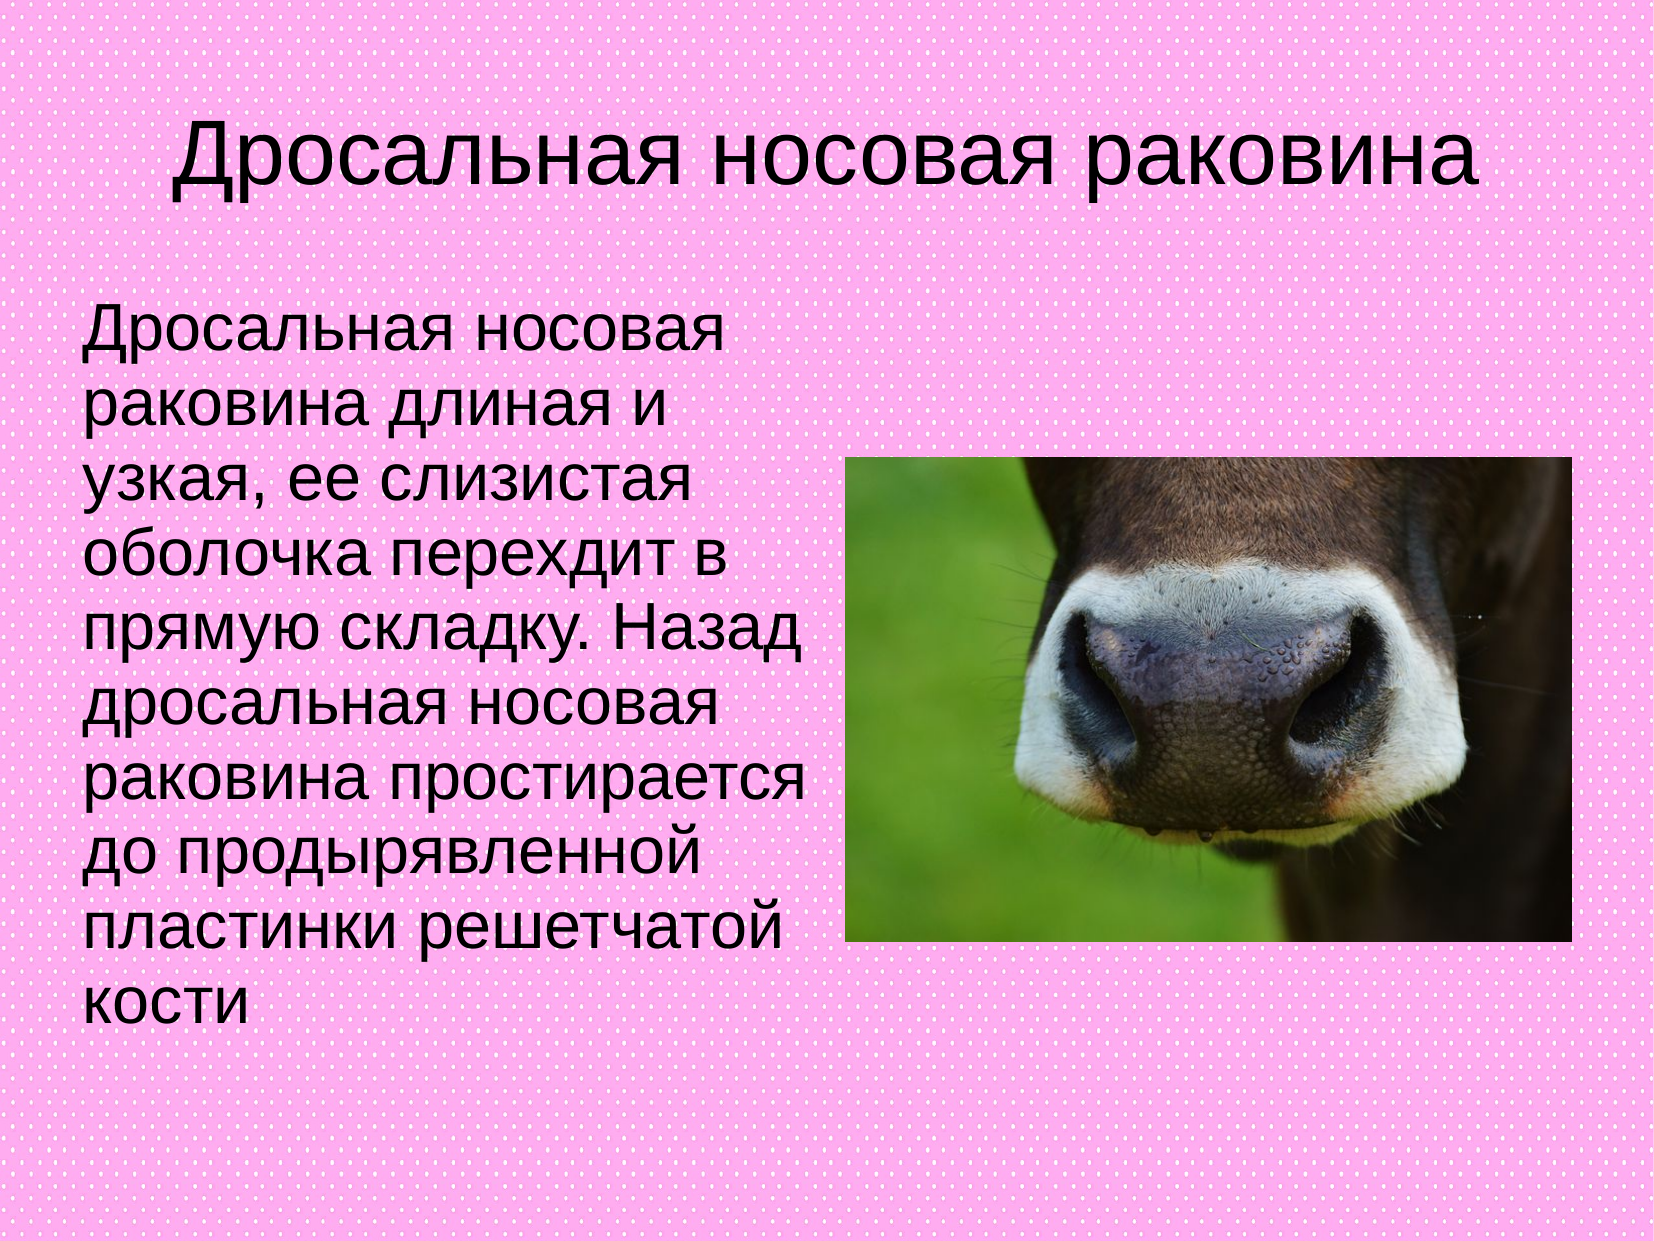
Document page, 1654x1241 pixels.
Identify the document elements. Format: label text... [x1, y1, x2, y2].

picture [0, 0, 1654, 1241]
title Дросальная носовая раковина [82, 49, 1571, 257]
list Дросальная носовая раковина длиная и узкая, ее слизистая оболочка перехдит в прямую складку. Назад дросальная носовая раковина простирается до продырявленной пластинки решетчатой кости [82, 290, 809, 1109]
